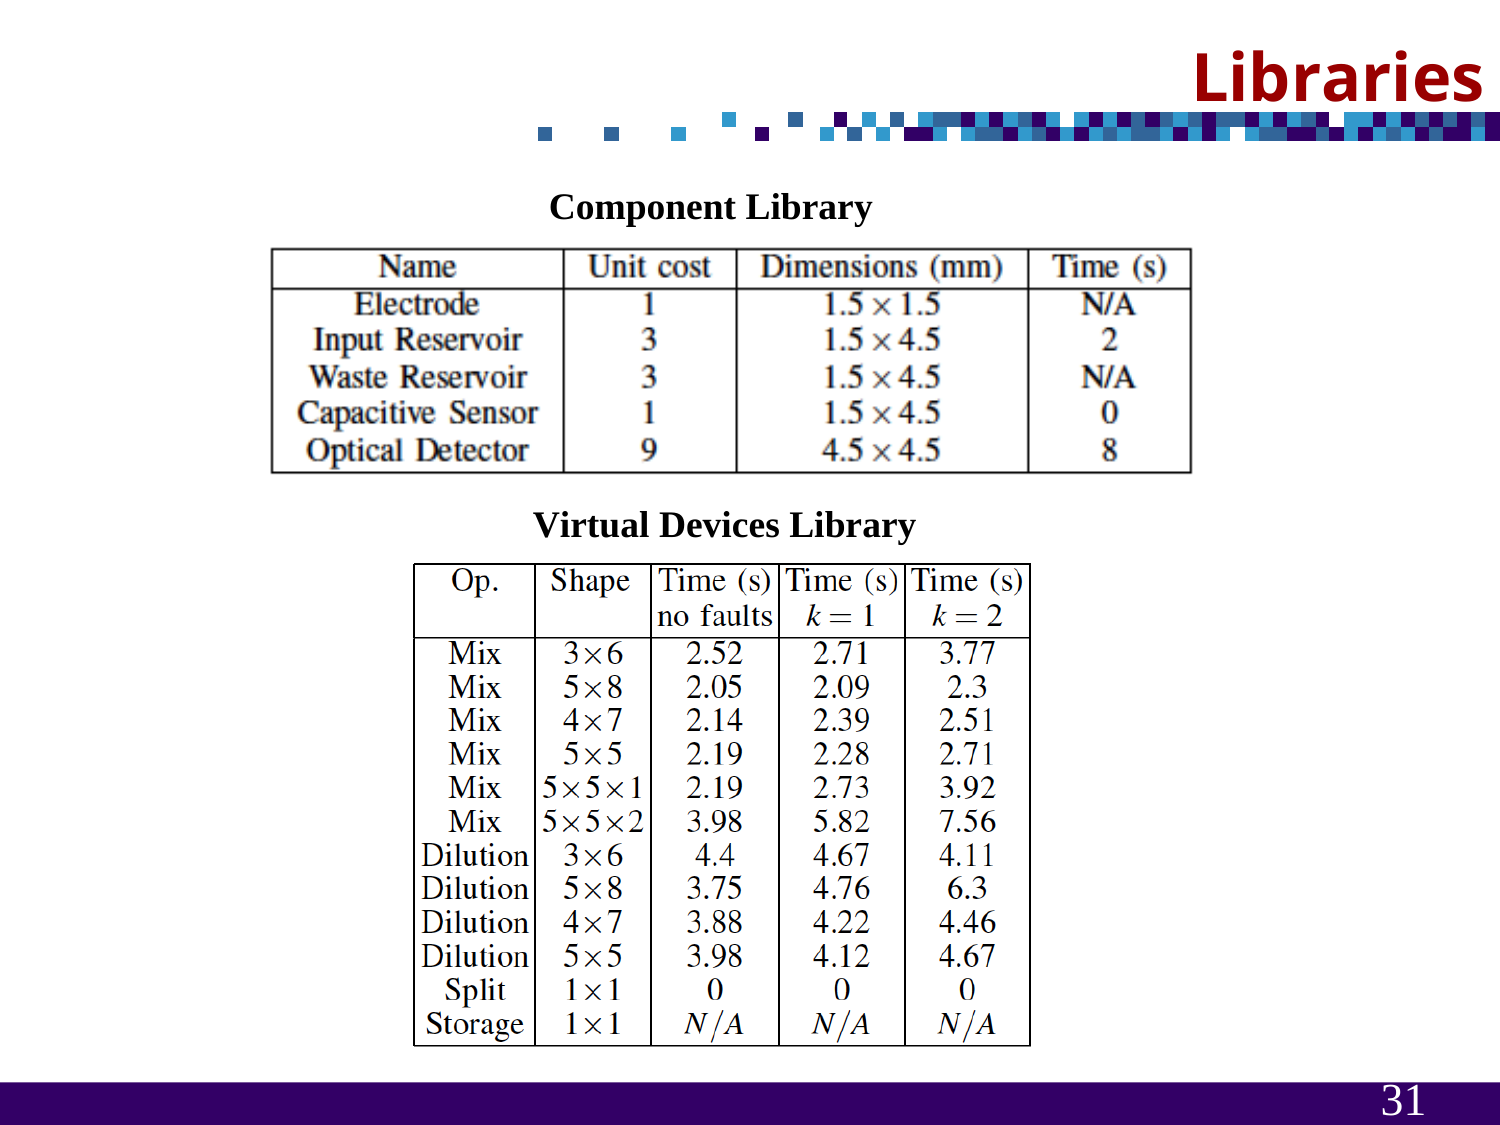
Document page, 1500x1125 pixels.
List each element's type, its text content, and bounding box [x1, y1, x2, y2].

text_box Virtual Devices Library [518, 493, 944, 553]
picture [411, 560, 1033, 1047]
title Libraries [0, 24, 1500, 125]
text_box Component Library [534, 174, 960, 235]
picture [259, 234, 1207, 494]
